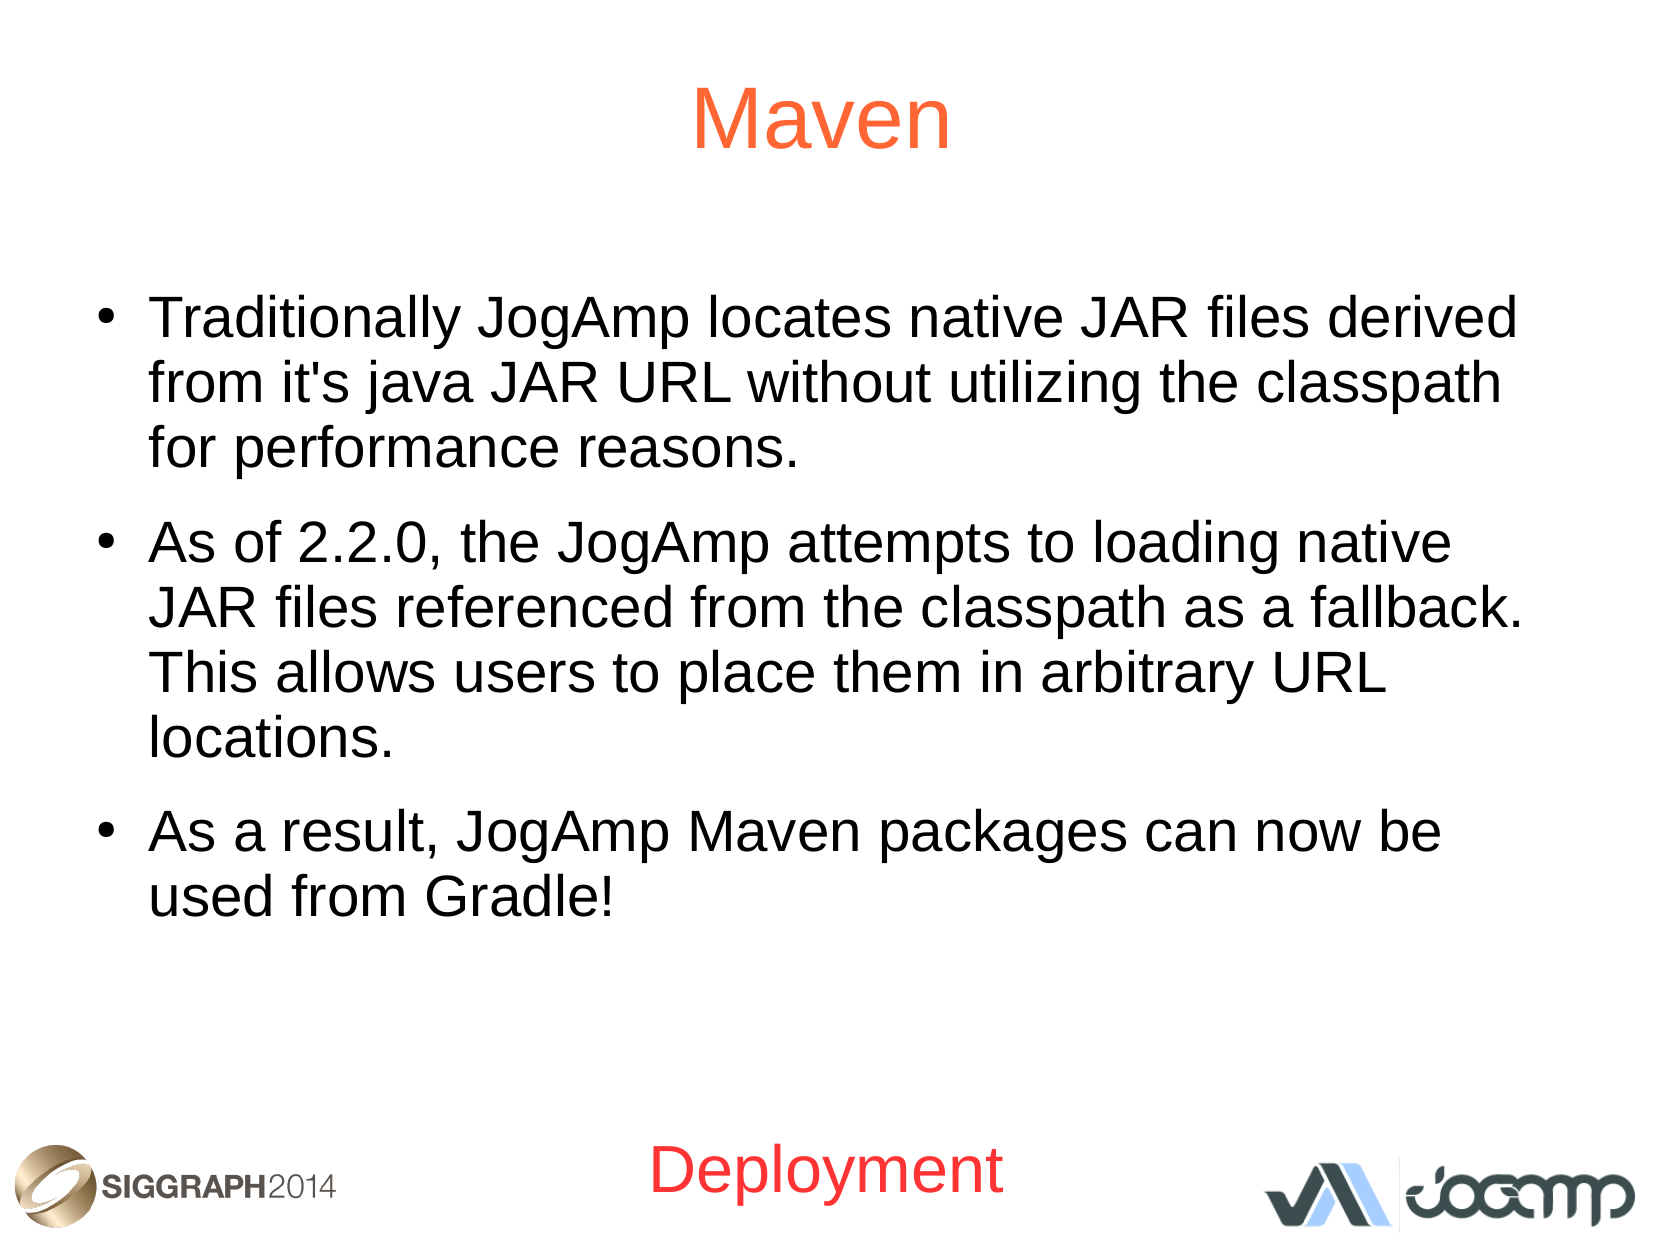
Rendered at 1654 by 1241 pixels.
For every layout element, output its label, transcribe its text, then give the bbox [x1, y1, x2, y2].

title Maven [68, 49, 1576, 188]
picture [7, 1133, 343, 1239]
text_box Deployment [633, 1125, 1021, 1215]
list Traditionally JogAmp locates native JAR files derived from it's java JAR URL without utilizing the classpath for performance reasons. As of 2.2.0, the JogAmp attempts to loading native JAR files referenced from the classpath as a fallback. This allows users to place them in arbitrary URL locations. As a result, JogAmp Maven packages can now be used from Gradle! [78, 285, 1543, 1111]
picture [1262, 1157, 1635, 1233]
